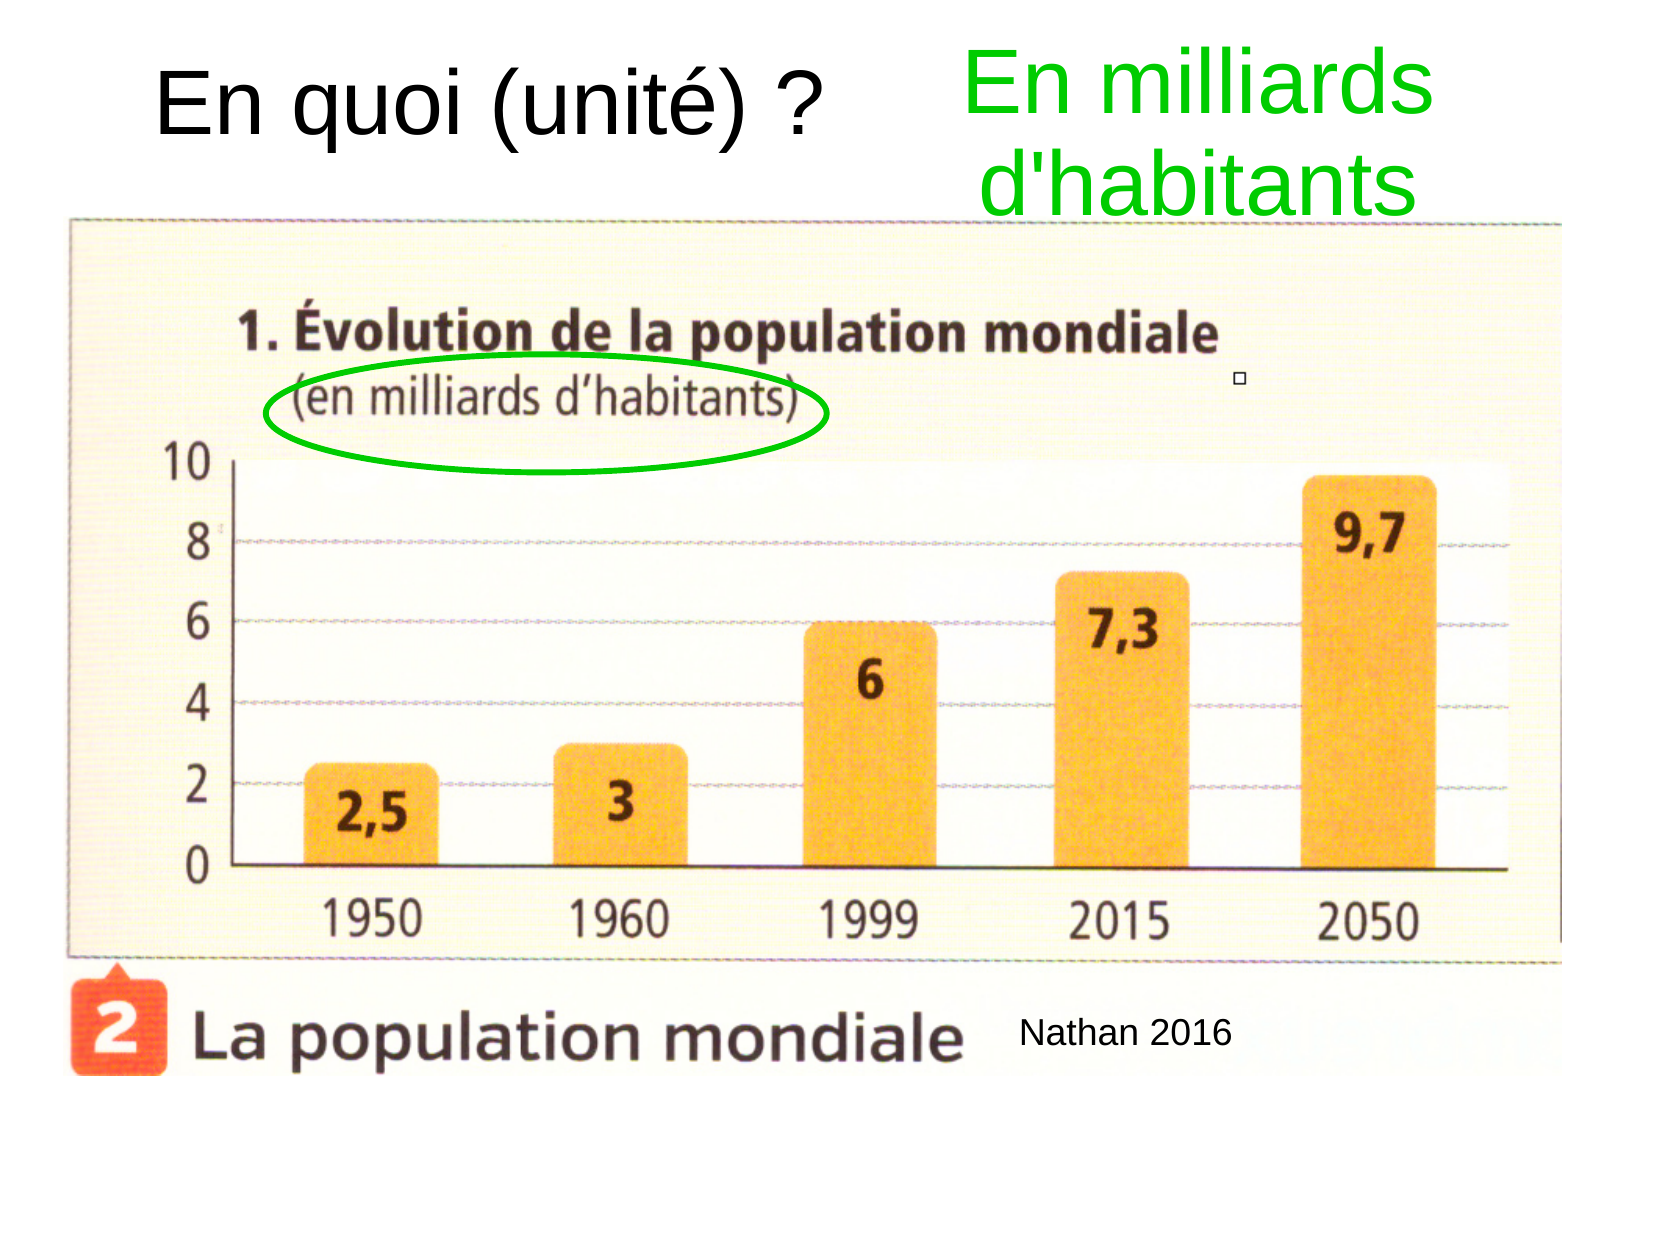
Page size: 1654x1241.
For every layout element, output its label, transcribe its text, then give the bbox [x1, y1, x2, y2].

picture [63, 216, 1562, 1076]
title En milliards d'habitants [738, 29, 1654, 237]
title En quoi (unité) ? [29, 0, 951, 207]
text_box Nathan 2016 [1003, 1003, 1329, 1061]
